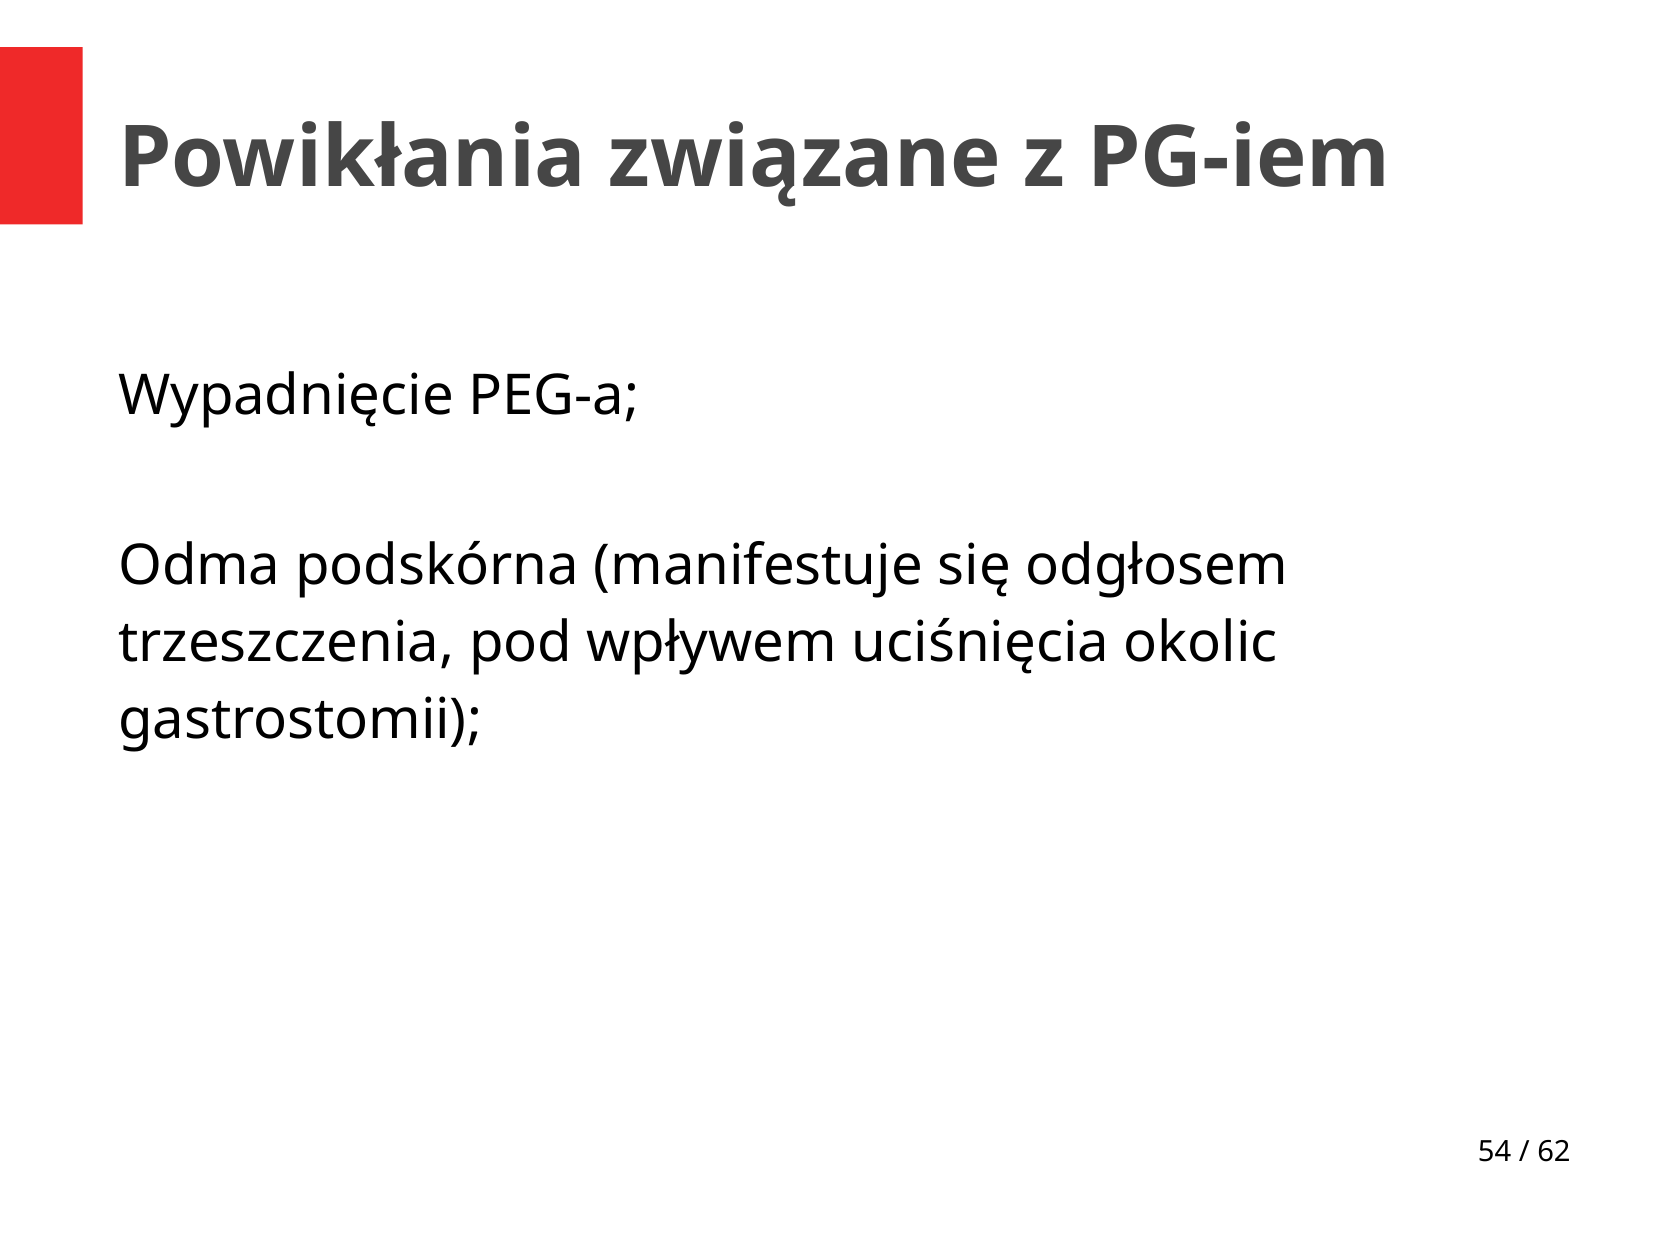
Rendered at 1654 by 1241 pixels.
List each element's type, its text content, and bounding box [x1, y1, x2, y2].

list Wypadnięcie PEG-a; Odma podskórna (manifestuje się odgłosem trzeszczenia, pod wpływem uciśnięcia okolic gastrostomii); [118, 354, 1536, 1074]
title Powikłania związane z PG-iem [118, 49, 1571, 257]
